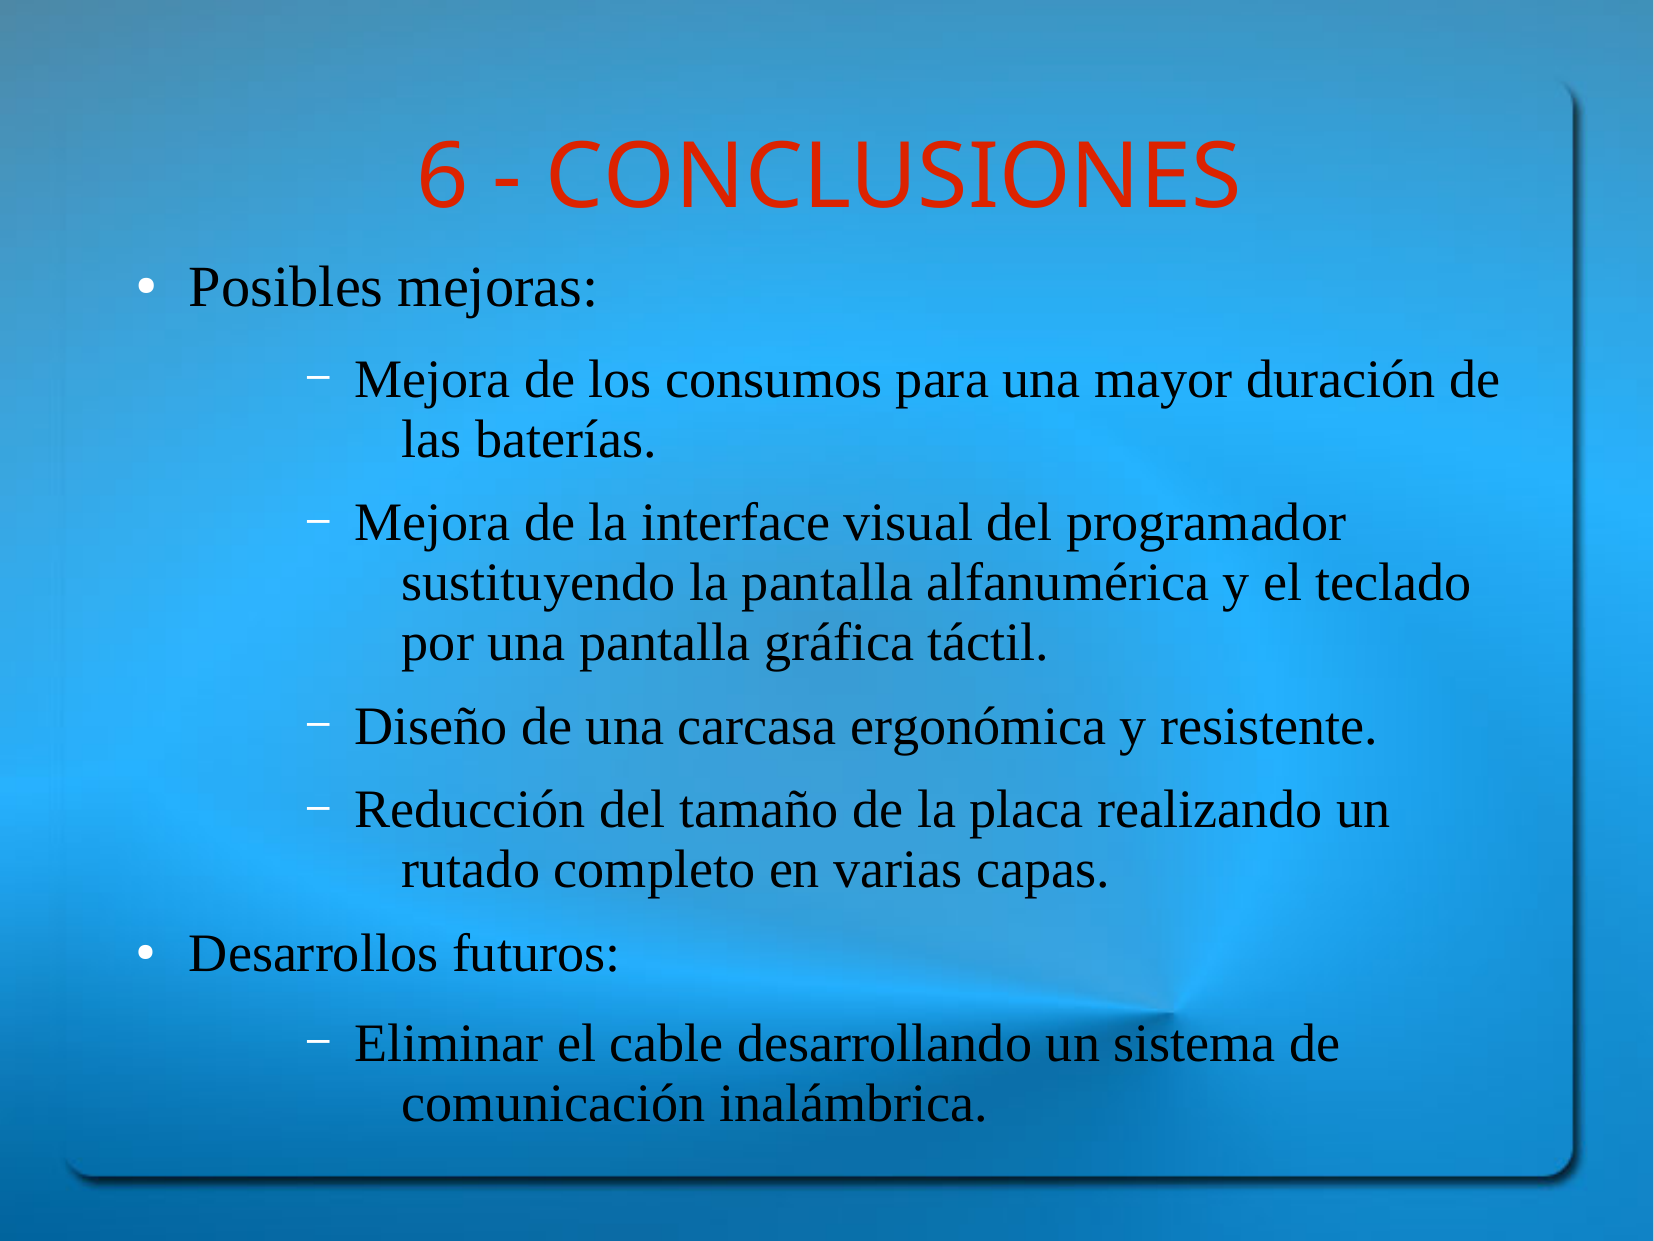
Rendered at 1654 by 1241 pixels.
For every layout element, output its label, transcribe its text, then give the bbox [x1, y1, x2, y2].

title 6 - CONCLUSIONES [123, 108, 1536, 237]
list Posibles mejoras: Mejora de los consumos para una mayor duración de las baterías. Mejora de la interface visual del programador sustituyendo la pantalla alfanumérica y el teclado por una pantalla gráfica táctil. Diseño de una carcasa ergonómica y resistente. Reducción del tamaño de la placa realizando un rutado completo en varias capas. Desarrollos futuros: Eliminar el cable desarrollando un sistema de comunicación inalámbrica. [118, 254, 1531, 1145]
picture [0, 0, 1654, 1241]
